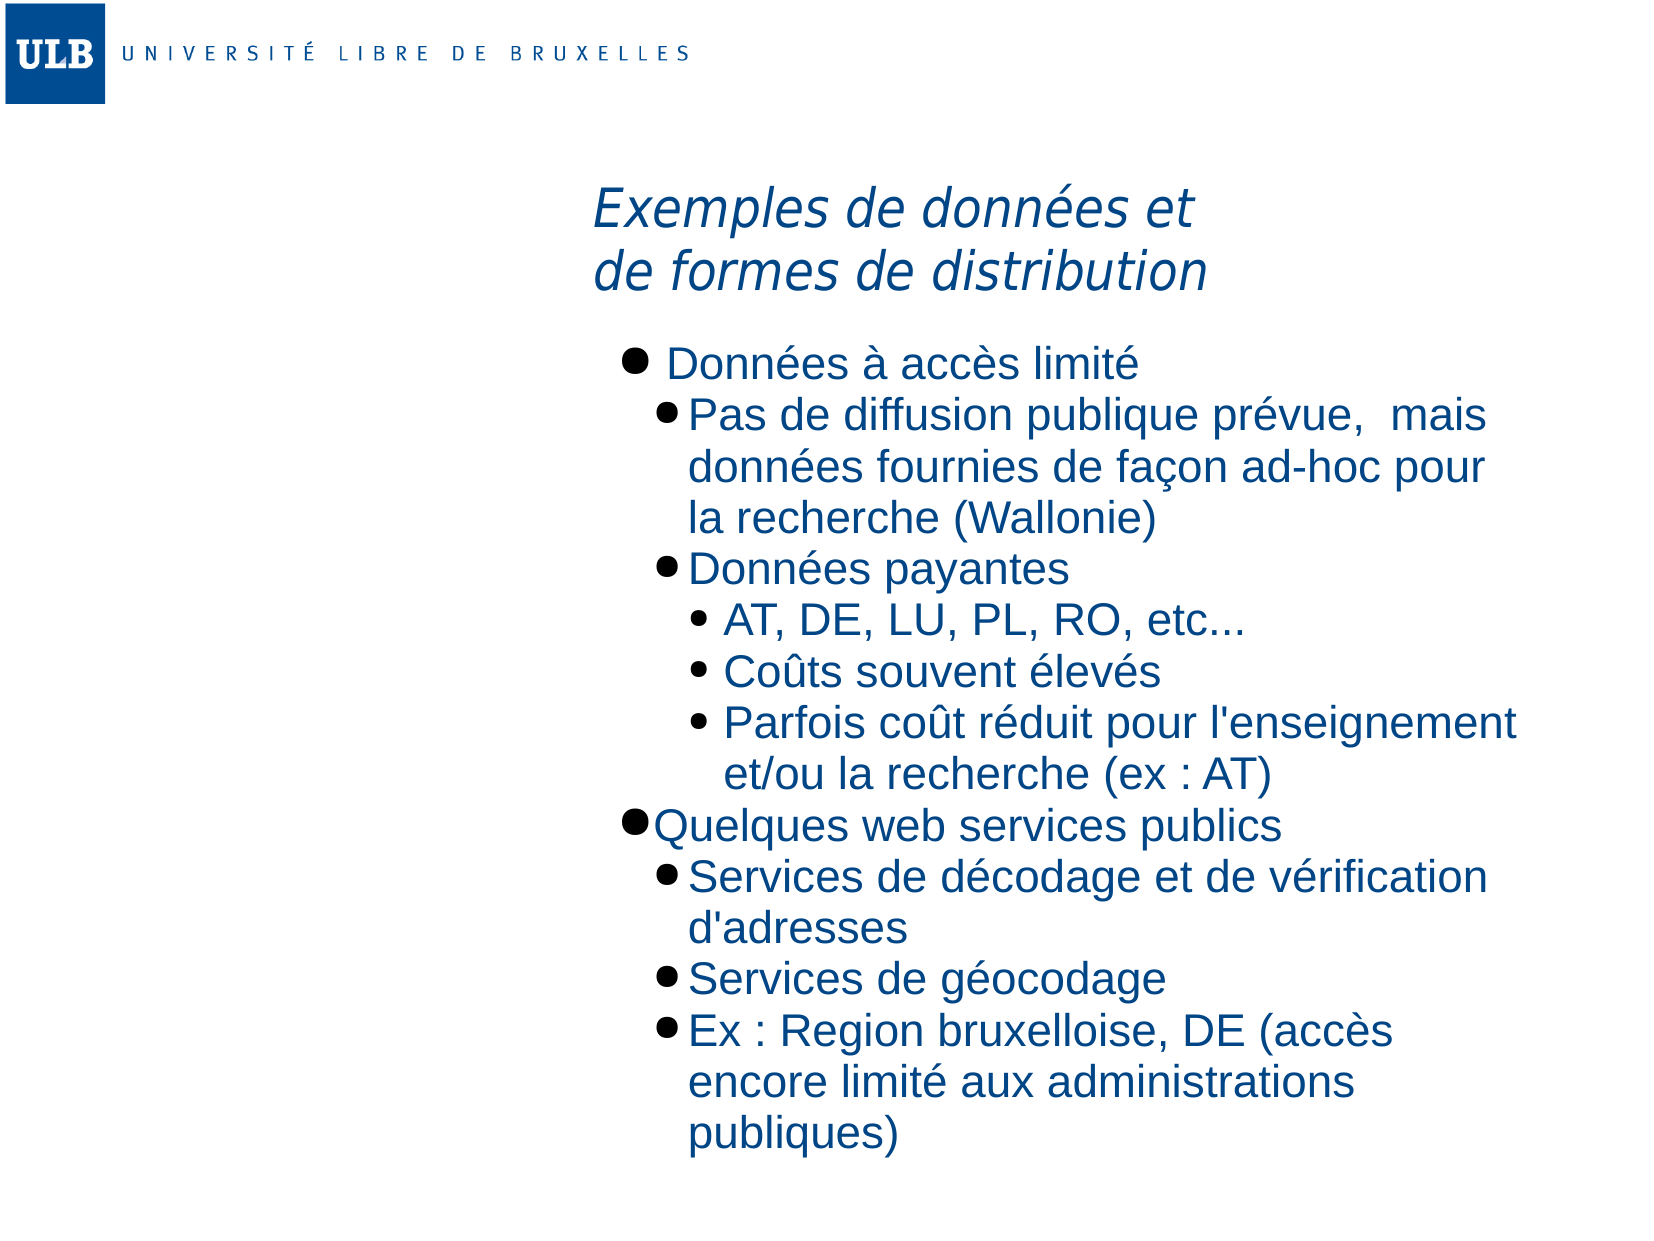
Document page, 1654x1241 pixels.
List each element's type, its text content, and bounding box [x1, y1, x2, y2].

text_box Exemples de données et de formes de distribution [578, 170, 1264, 312]
picture [0, 0, 700, 107]
text_box Données à accès limité Pas de diffusion publique prévue, mais données fournies de façon ad-hoc pour la recherche (Wallonie) Données payantes AT, DE, LU, PL, RO, etc... Coûts souvent élevés Parfois coût réduit pour l'enseignement et/ou la recherche (ex : AT) Quelques web services publics Services de décodage et de vérification d'adresses Services de géocodage Ex : Region bruxelloise, DE (accès encore limité aux administrations publiques) [602, 330, 1548, 1166]
